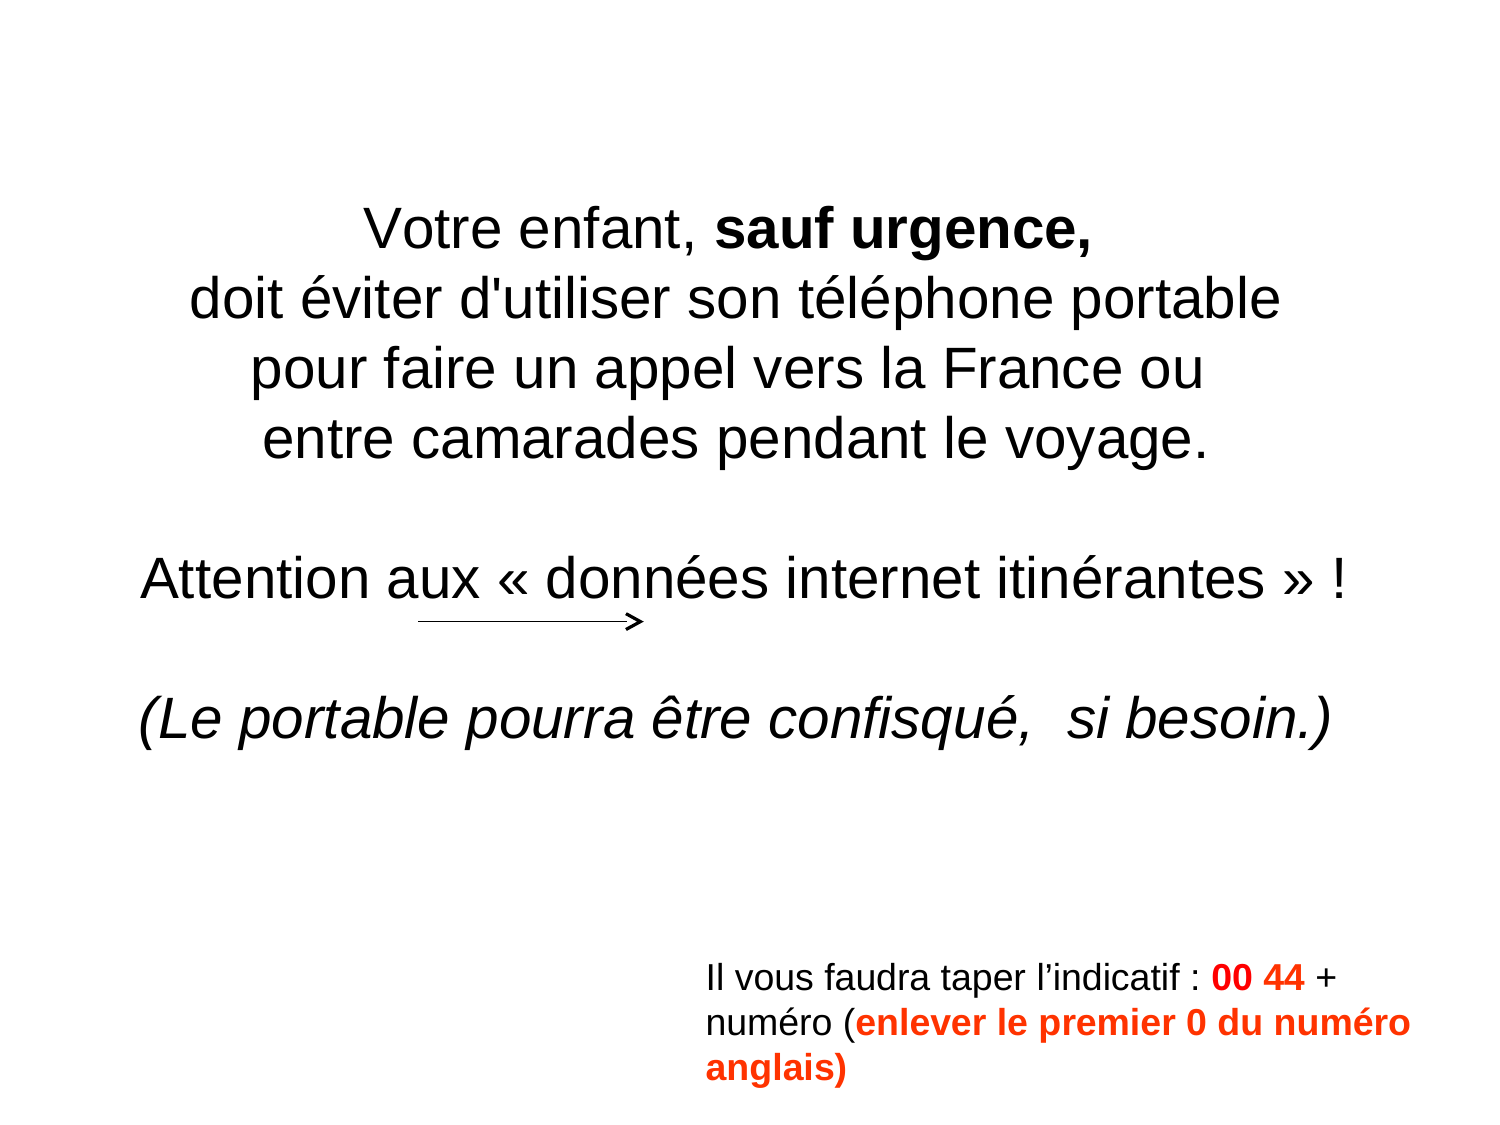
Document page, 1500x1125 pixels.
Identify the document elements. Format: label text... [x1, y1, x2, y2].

title Votre enfant, sauf urgence, doit éviter d'utiliser son téléphone portable pour faire un appel vers la France ou entre camarades pendant le voyage. Attention aux « données internet itinérantes » ! (Le portable pourra être confisqué, si besoin.) [55, 82, 1418, 827]
text_box Il vous faudra taper l’indicatif : 00 44 + numéro (enlever le premier 0 du numéro anglais) [690, 944, 1459, 1096]
